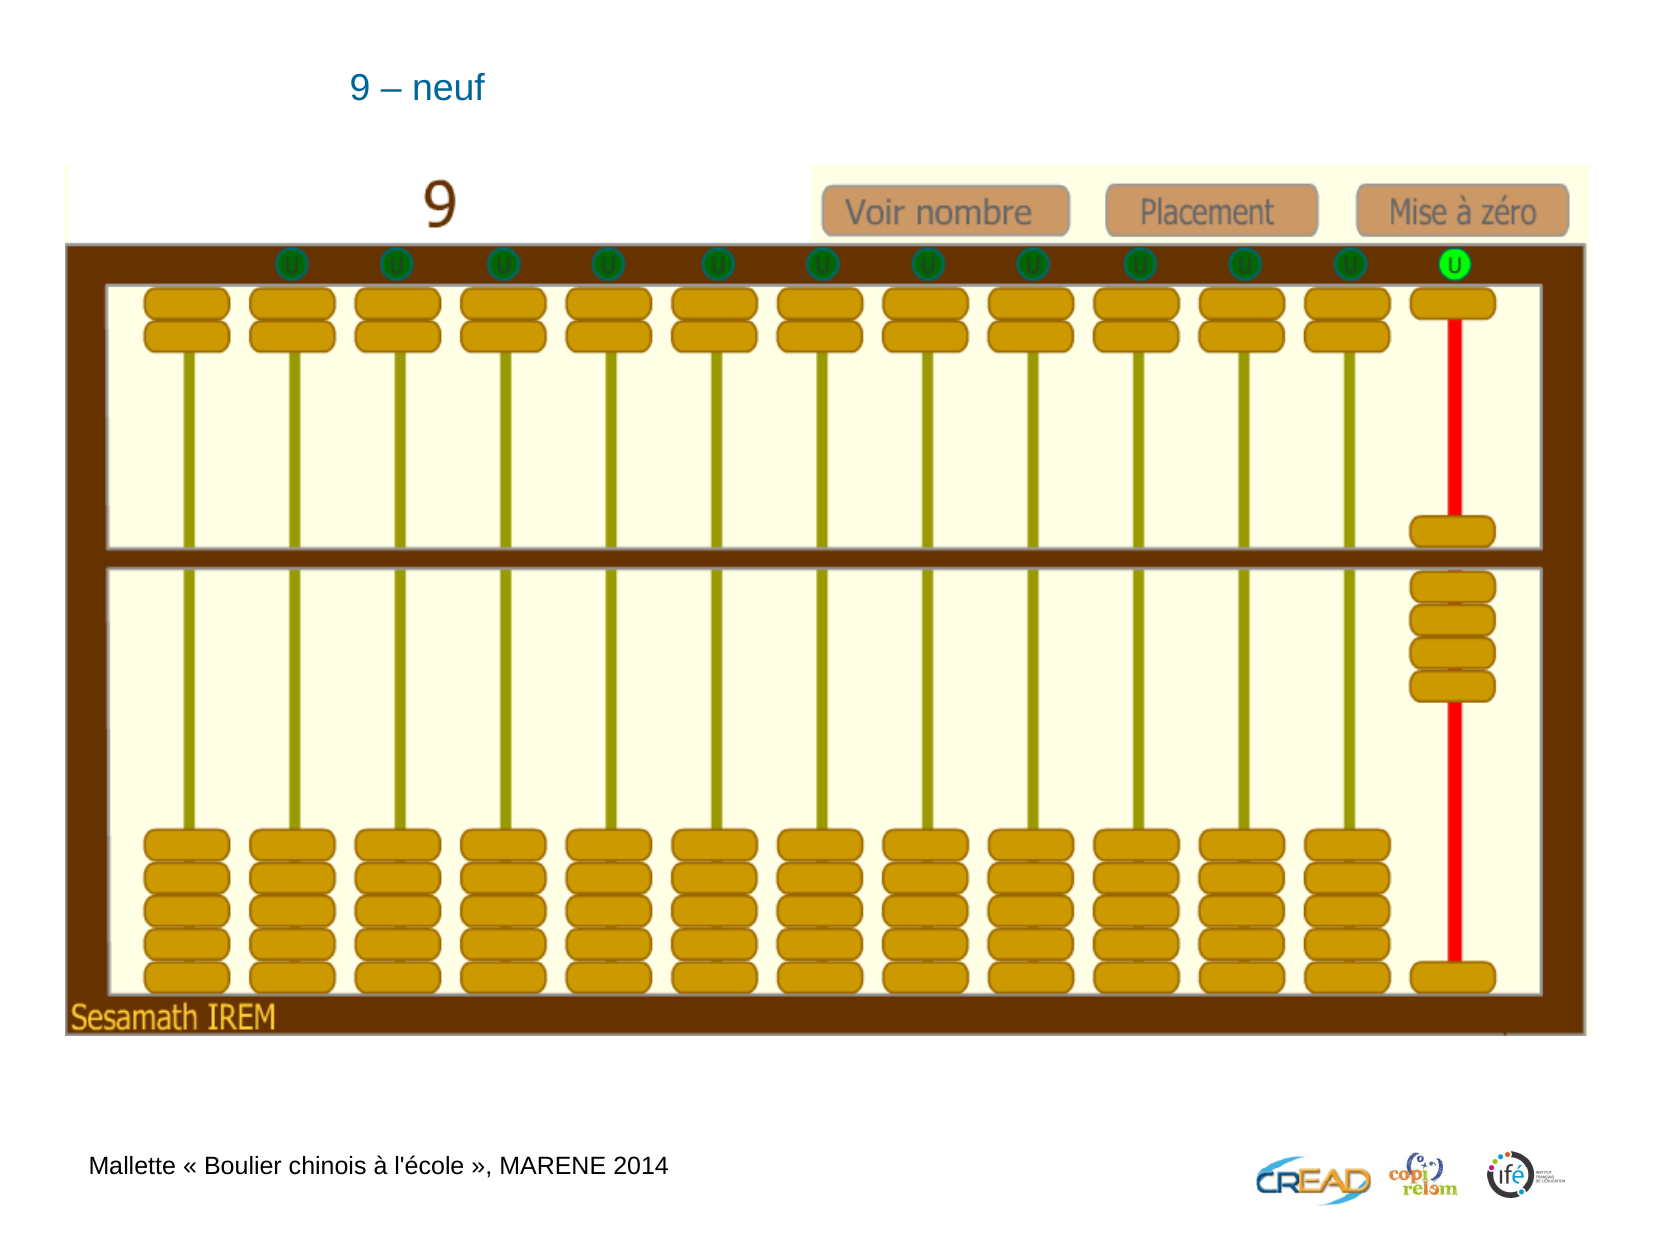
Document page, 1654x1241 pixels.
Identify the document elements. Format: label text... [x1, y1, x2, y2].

picture [1251, 1151, 1377, 1211]
picture [1487, 1151, 1565, 1198]
text_box 9 – neuf [334, 59, 532, 116]
picture [65, 162, 1591, 1036]
picture [1387, 1151, 1461, 1197]
